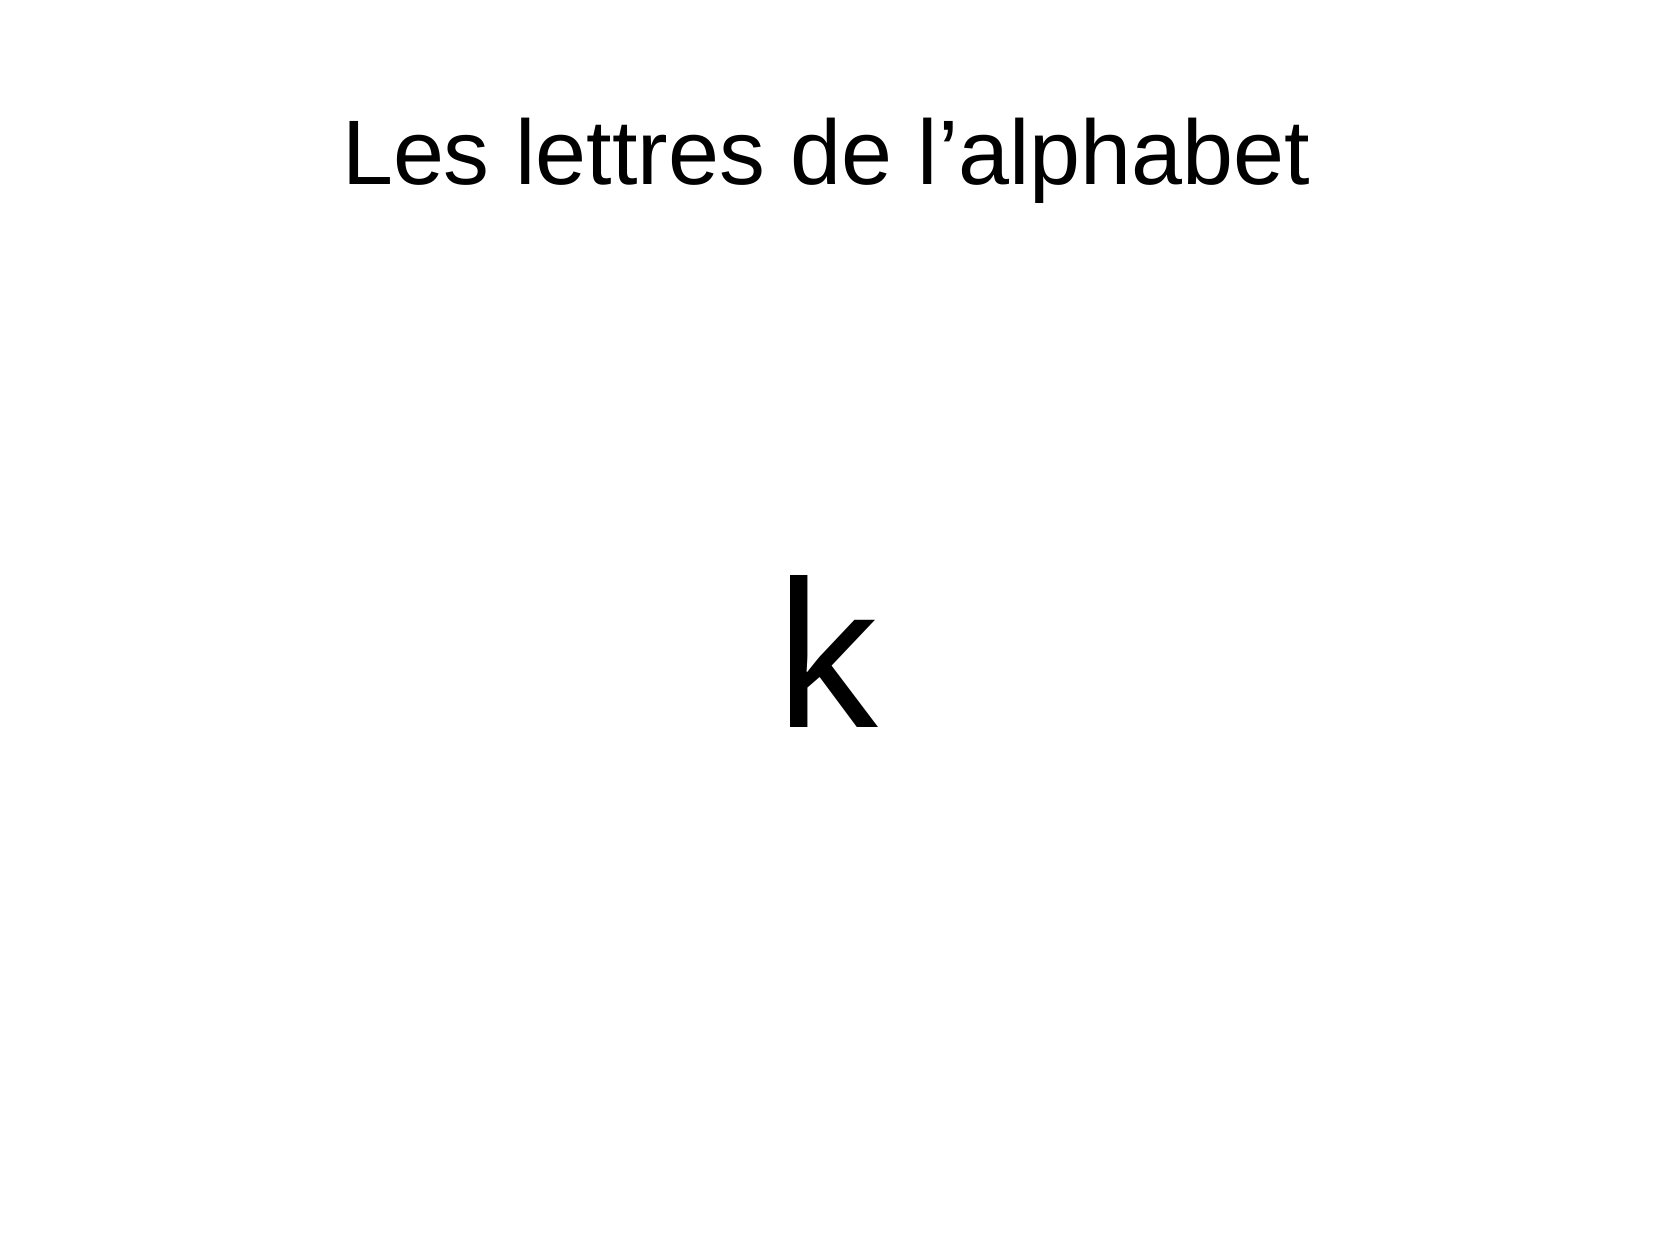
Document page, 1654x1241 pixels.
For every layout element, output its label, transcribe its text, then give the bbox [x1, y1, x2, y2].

subtitle k [82, 290, 1571, 1010]
title Les lettres de l’alphabet [82, 49, 1571, 257]
